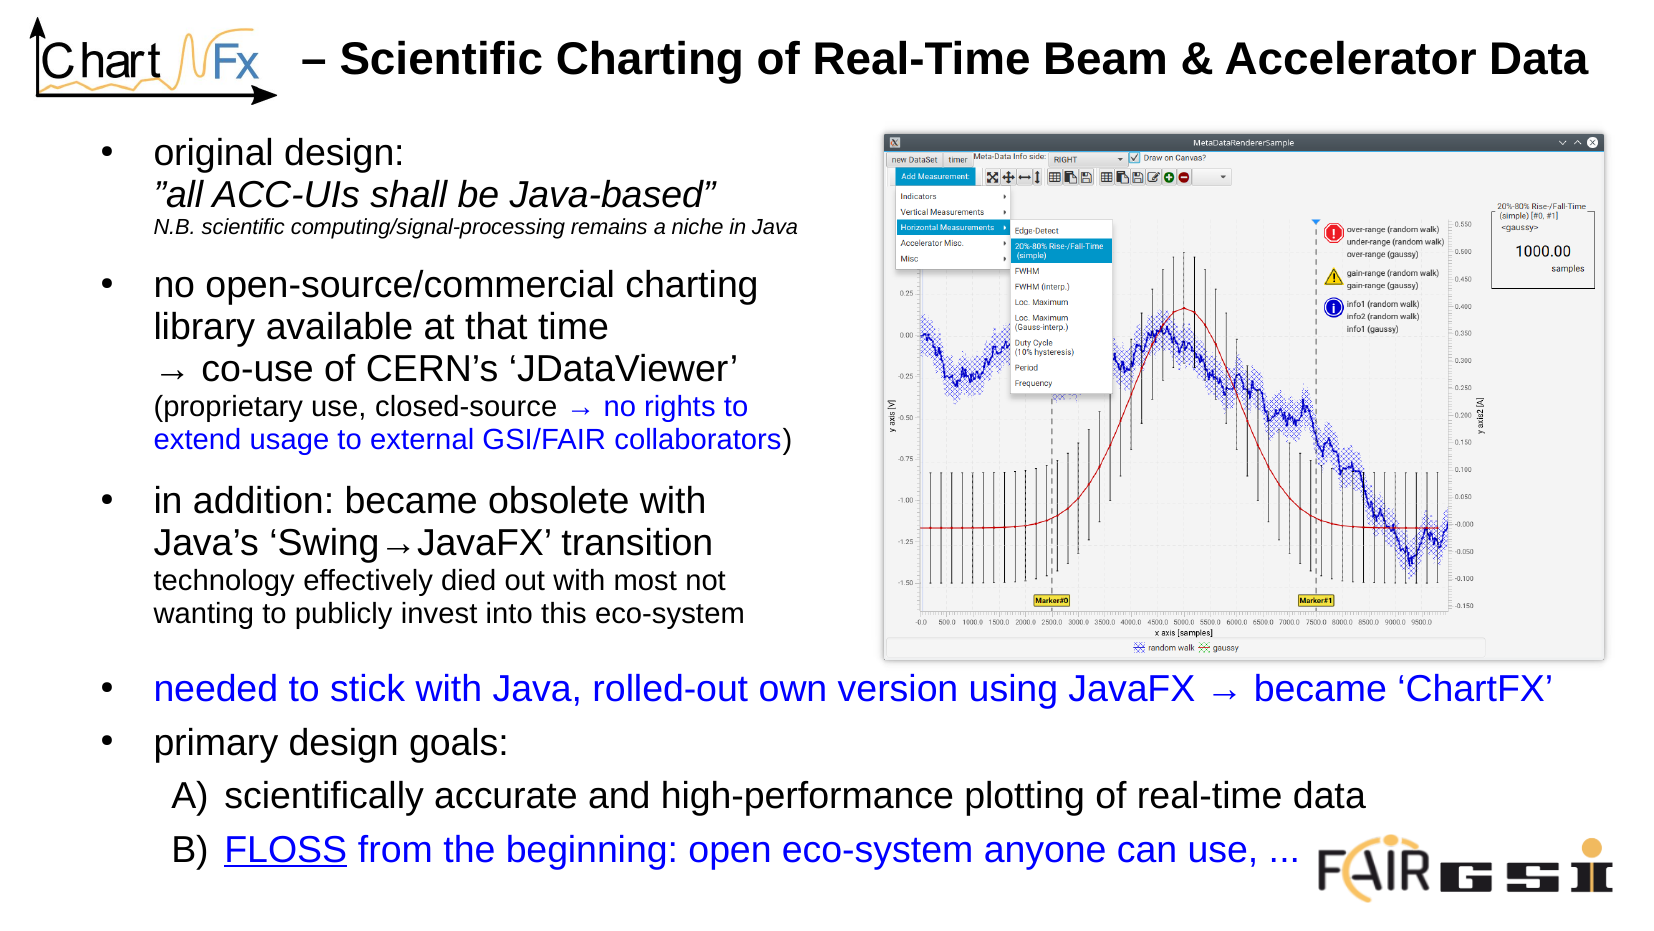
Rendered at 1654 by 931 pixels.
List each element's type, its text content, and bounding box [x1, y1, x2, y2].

title – Scientific Charting of Real-Time Beam & Accelerator Data [301, 23, 1638, 95]
list needed to stick with Java, rolled-out own version using JavaFX → became ‘ChartFX’ primary design goals: scientifically accurate and high-performance plotting of real-time data FLOSS from the beginning: open eco-system anyone can use, ... [82, 667, 1571, 870]
picture [1318, 870, 1430, 904]
picture [1439, 836, 1615, 895]
picture [871, 121, 1616, 672]
list original design: ”all ACC-UIs shall be Java-based” N.B. scientific computing/signal-processing remains a niche in Java no open-source/commercial charting library available at that time → co-use of CERN’s ‘JDataViewer’ (proprietary use, closed-source → no rights to extend usage to external GSI/FAIR collaborators) in addition: became obsolete with Java’s ‘Swing→JavaFX’ transition technology effectively died out with most not wanting to publicly invest into this eco-system [82, 131, 809, 556]
picture [25, 11, 293, 113]
